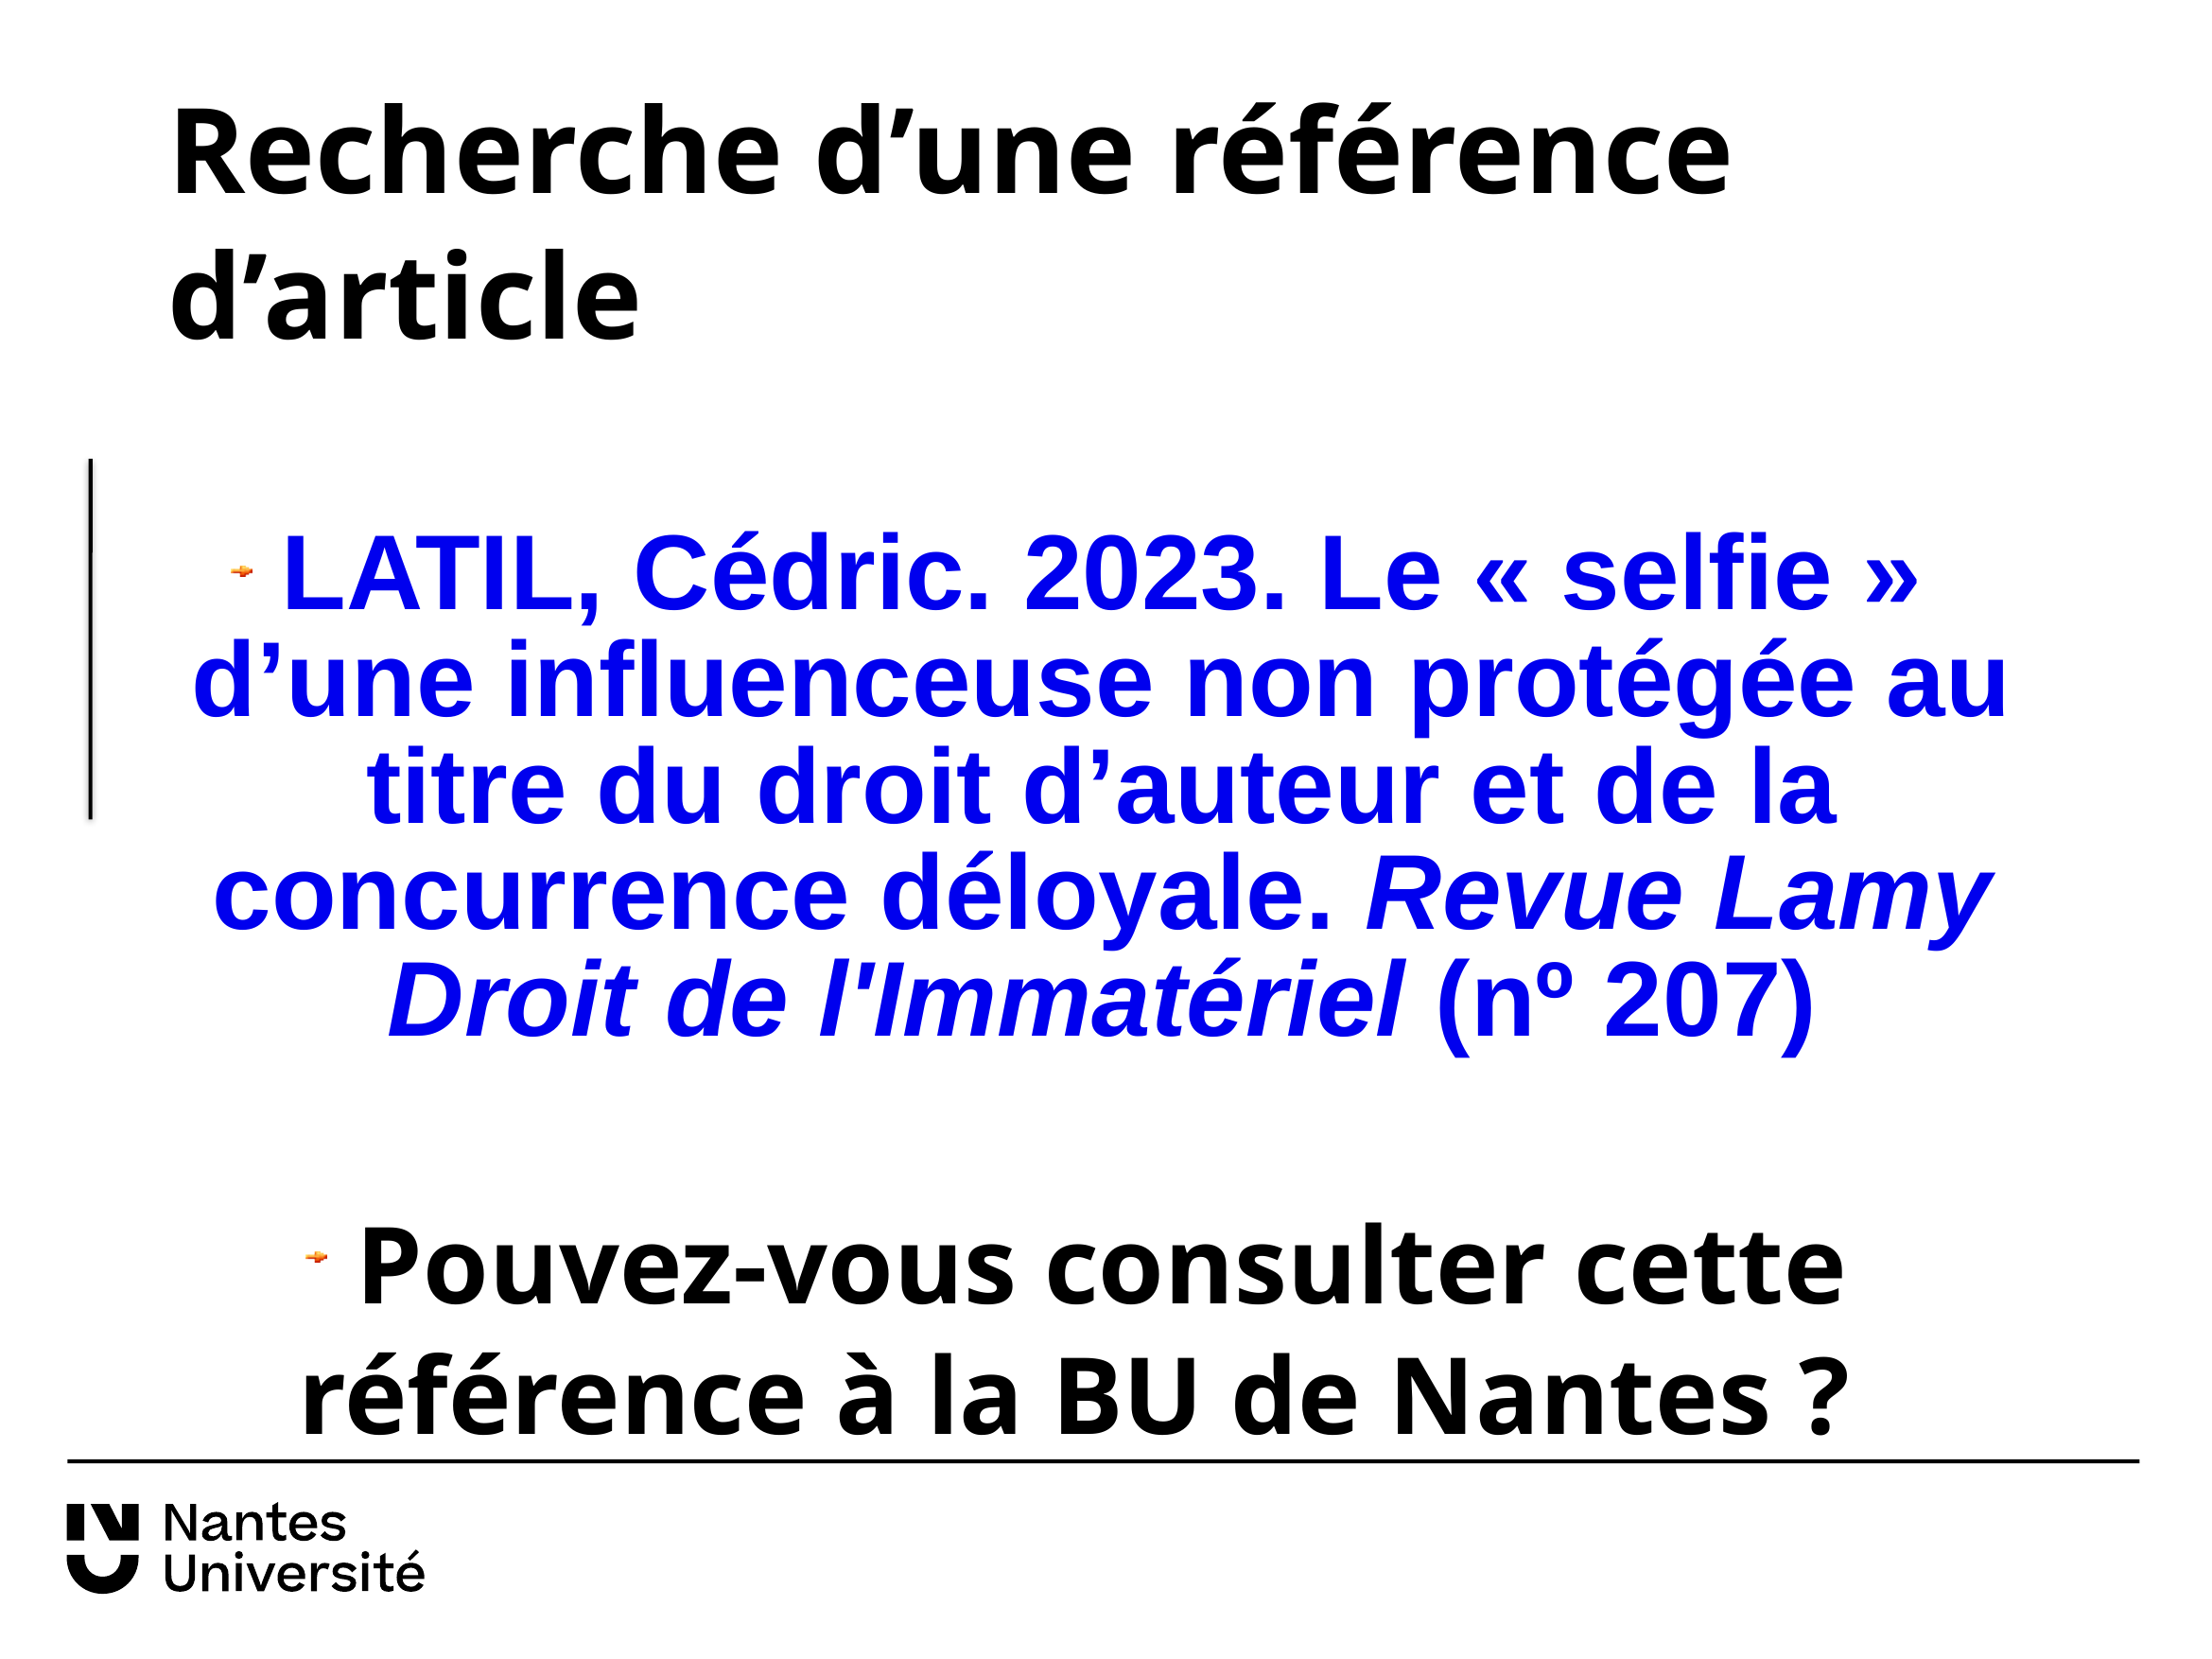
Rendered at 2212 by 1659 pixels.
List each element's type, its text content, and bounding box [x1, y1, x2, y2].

list Recherche d’une référence d’article LATIL, Cédric. 2023. Le « selfie » d’une influenceuse non protégée au titre du droit d’auteur et de la concurrence déloyale. Revue Lamy Droit de l'Immatériel (nº 207) Pouvez-vous consulter cette référence à la BU de Nantes ? [100, 77, 2037, 1659]
